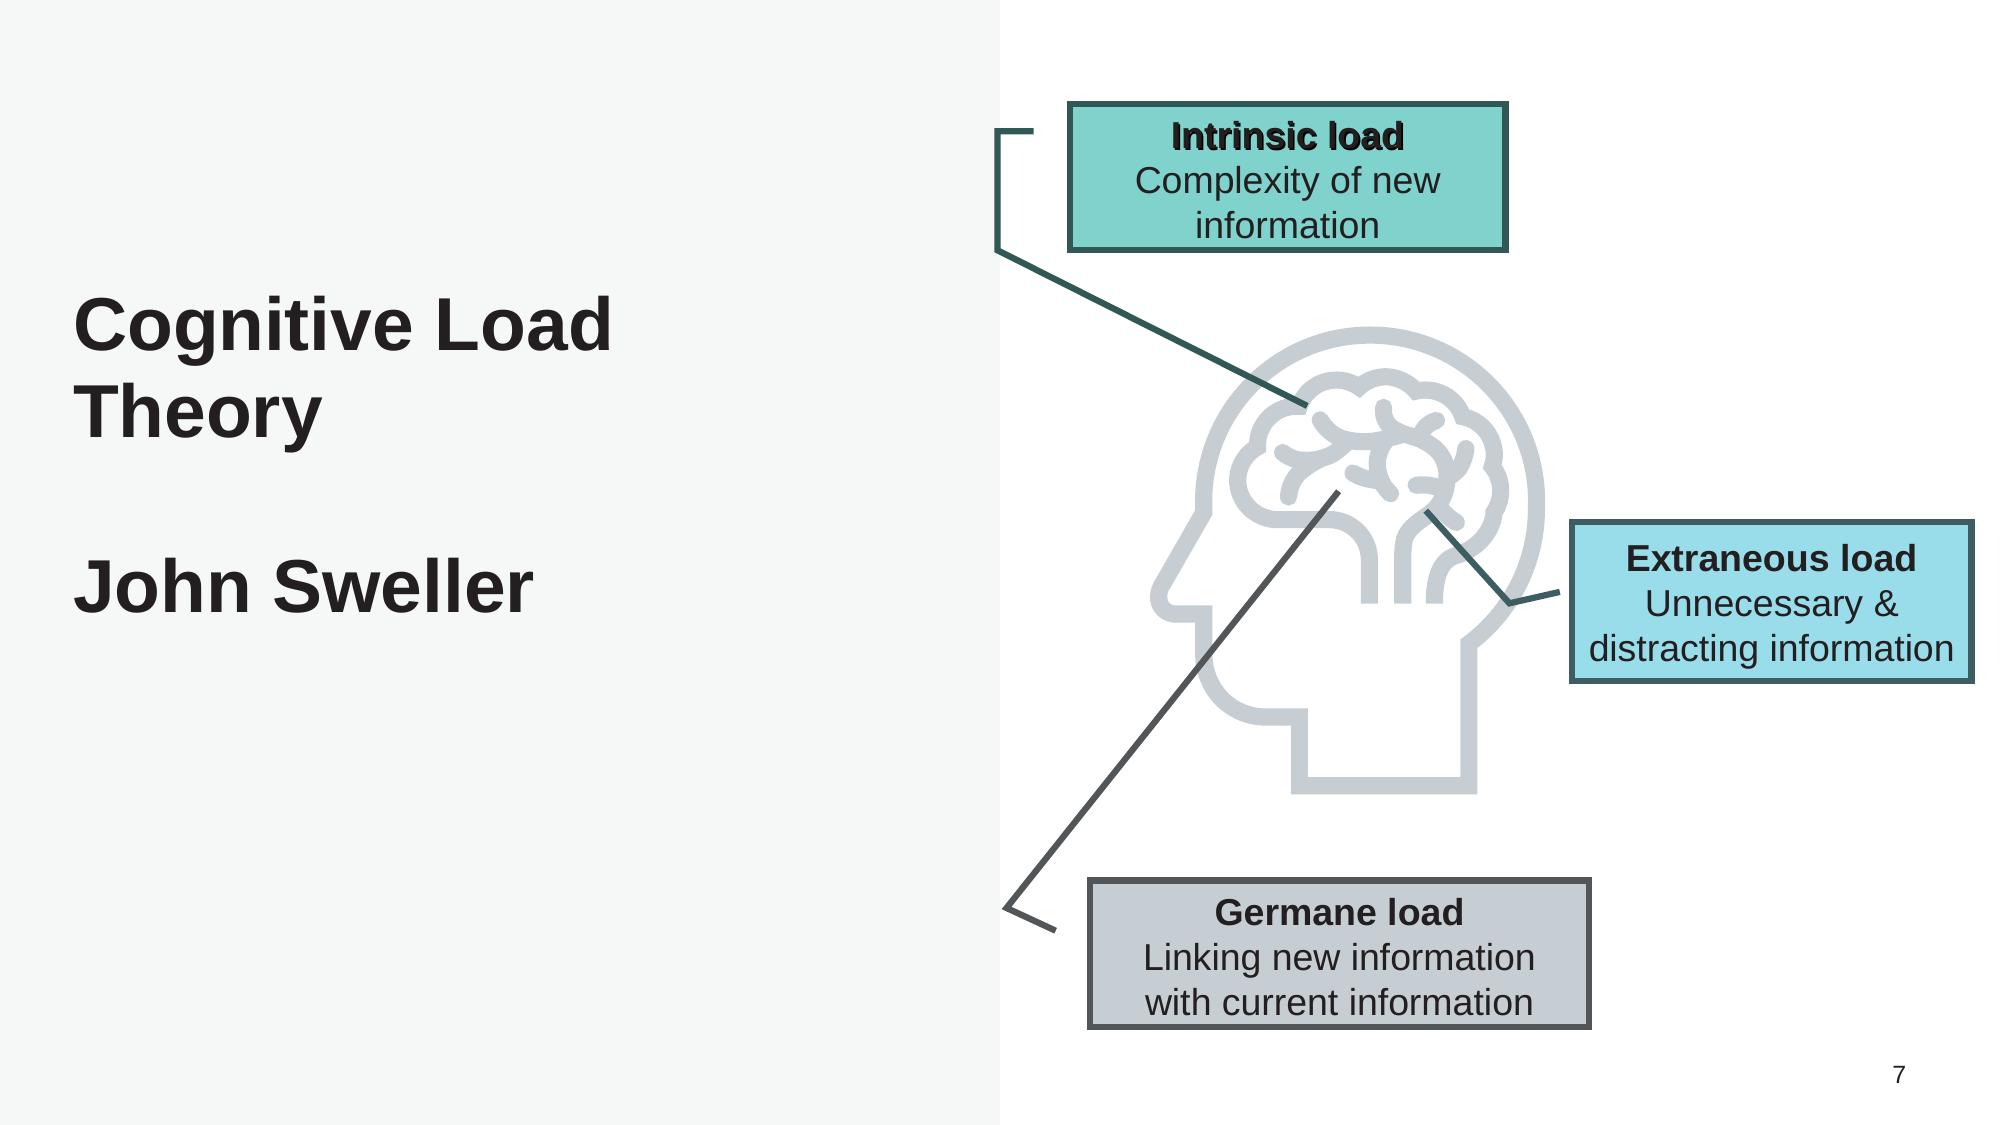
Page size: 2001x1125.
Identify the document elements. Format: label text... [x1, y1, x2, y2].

text_box Intrinsic load Complexity of new information [1070, 104, 1506, 250]
picture [1069, 284, 1626, 841]
text_box Extraneous load Unnecessary & distracting information [1572, 522, 1971, 681]
title Cognitive Load Theory John Sweller [58, 270, 864, 784]
text_box Germane load Linking new information with current information [1090, 881, 1589, 1027]
